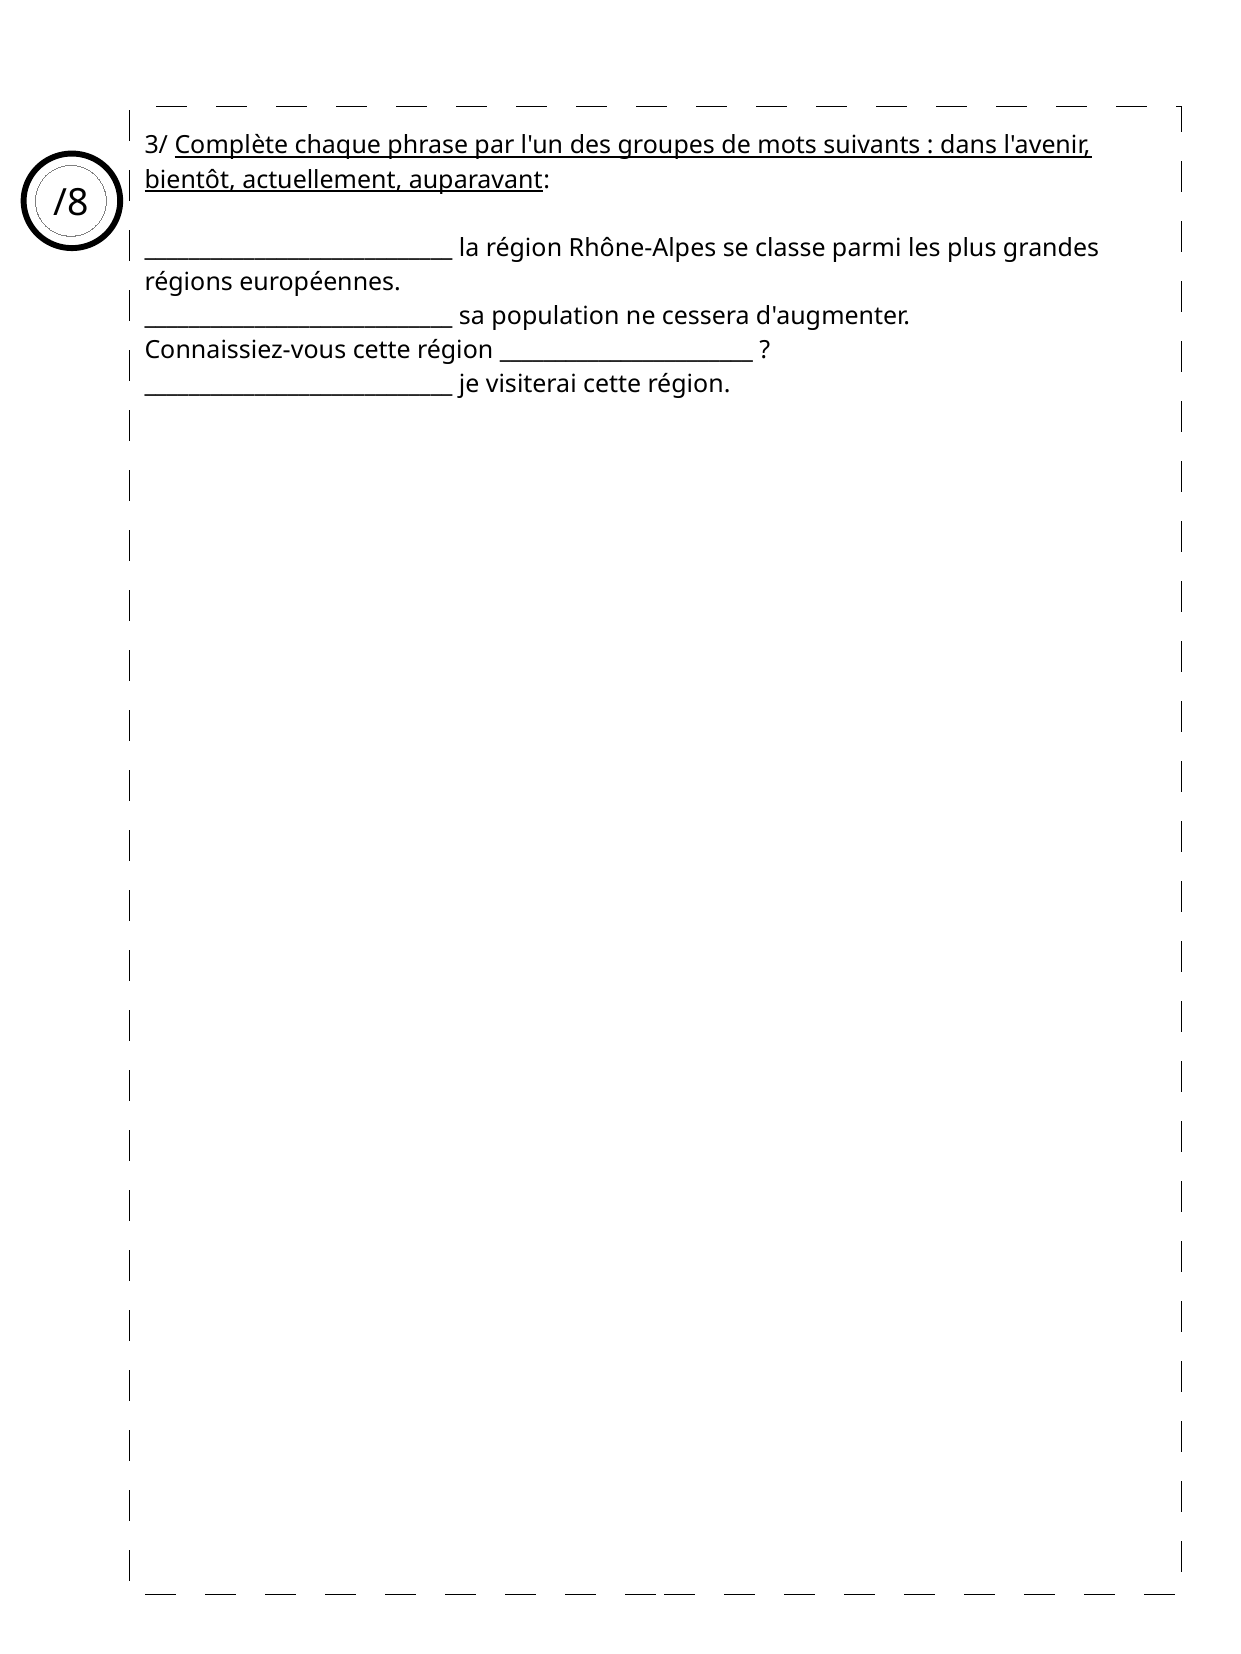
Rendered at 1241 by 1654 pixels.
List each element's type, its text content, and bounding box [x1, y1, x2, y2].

text_box 3/ Complète chaque phrase par l'un des groupes de mots suivants : dans l'avenir, bientôt, actuellement, auparavant: ____________________________ la région Rhône-Alpes se classe parmi les plus grandes régions européennes. ____________________________ sa population ne cessera d'augmenter. Connaissiez-vous cette région _______________________ ? ____________________________ je visiterai cette région. [129, 119, 1170, 461]
text_box /8 [35, 165, 107, 237]
